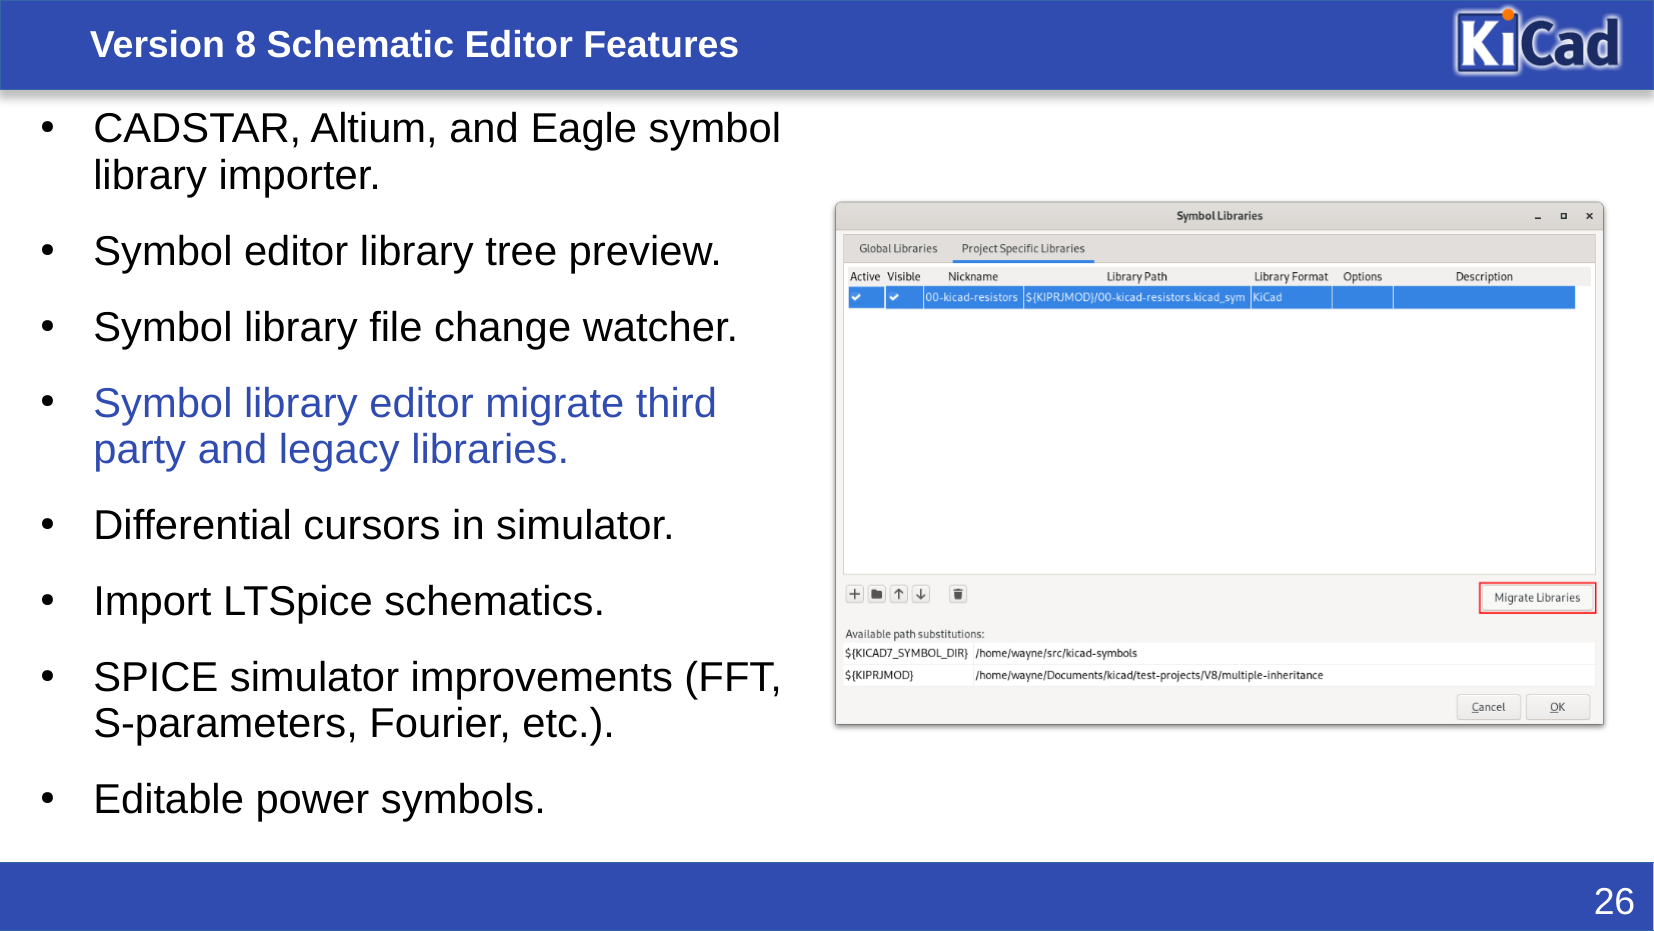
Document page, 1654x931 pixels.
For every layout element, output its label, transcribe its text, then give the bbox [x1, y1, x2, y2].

text_box Version 8 Schematic Editor Features [0, 0, 1412, 90]
text_box [0, 862, 1654, 931]
text_box <number> [1387, 873, 1651, 931]
picture [1412, 0, 1654, 92]
list CADSTAR, Altium, and Eagle symbol library importer. Symbol editor library tree preview. Symbol library file change watcher. Symbol library editor migrate third party and legacy libraries. Differential cursors in simulator. Import LTSpice schematics. SPICE simulator improvements (FFT, S-parameters, Fourier, etc.). Editable power symbols. [22, 105, 814, 856]
picture [825, 193, 1614, 737]
